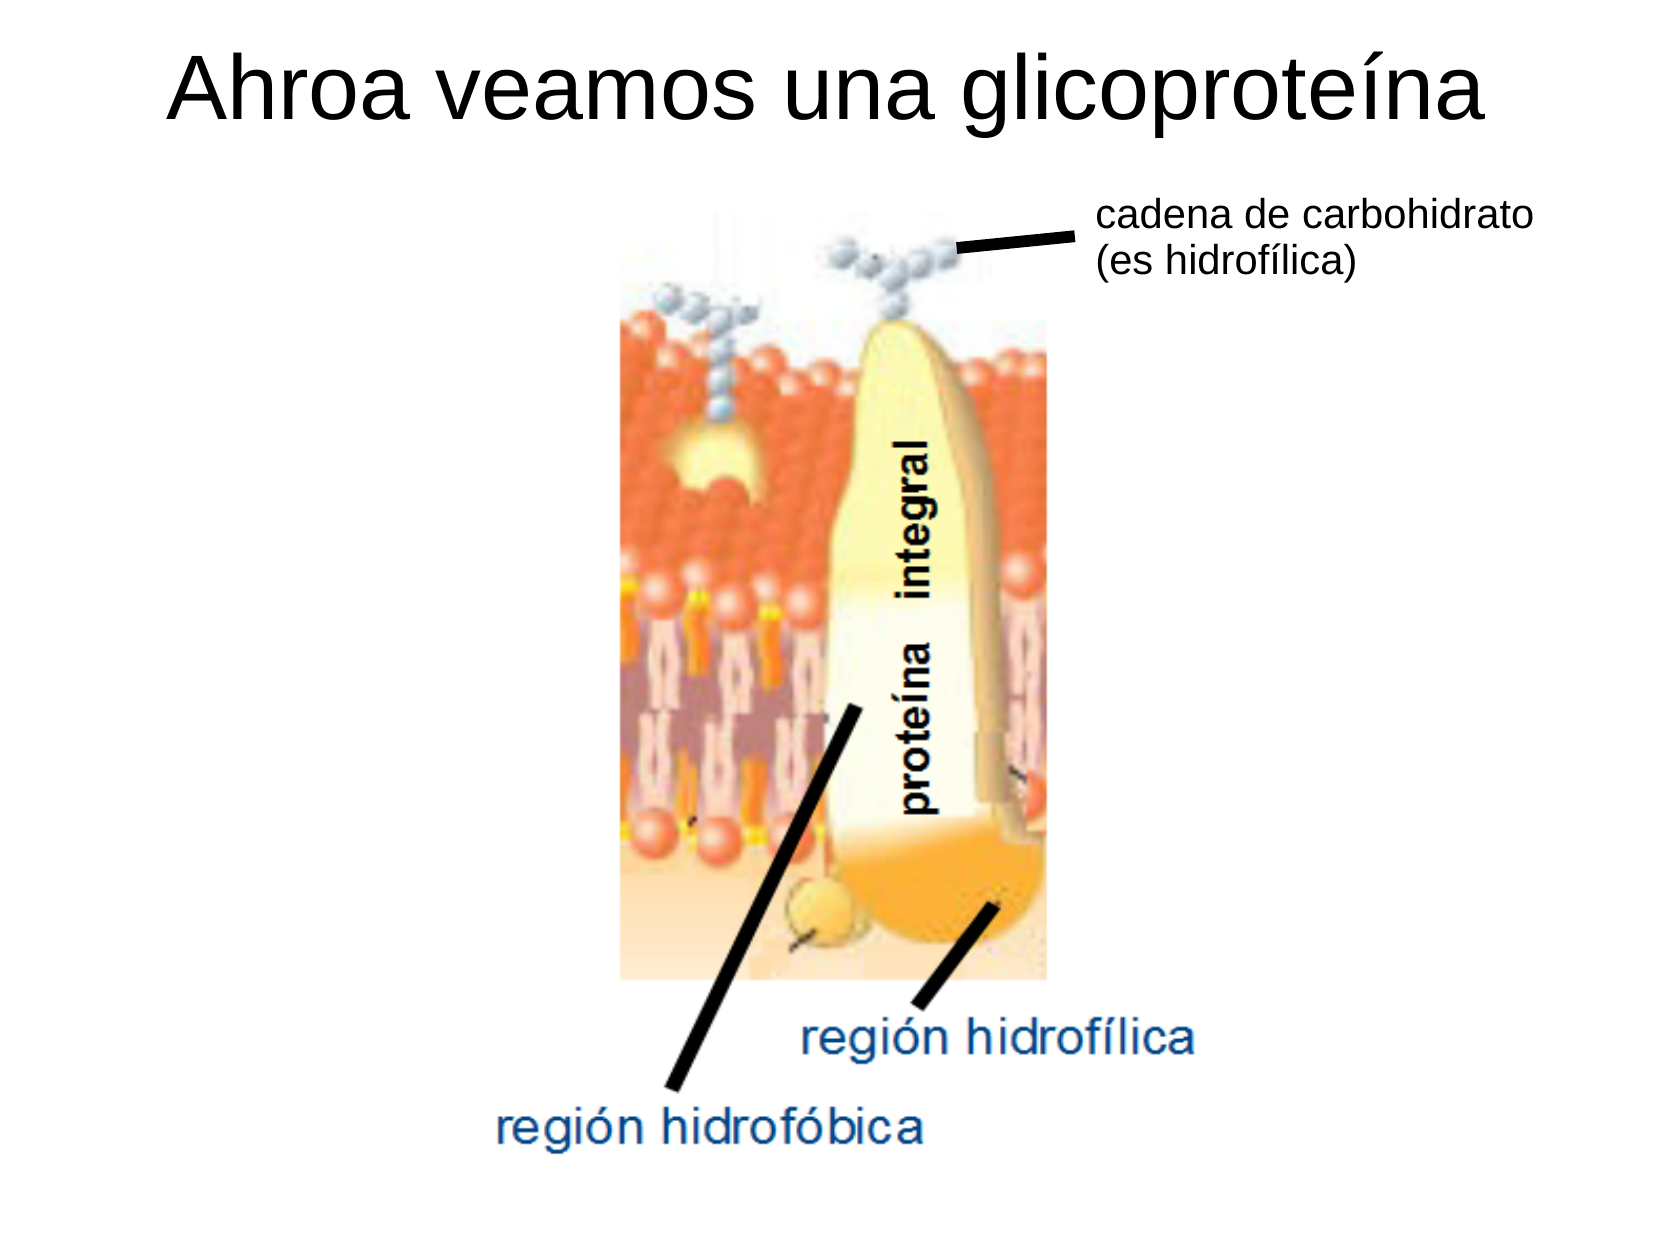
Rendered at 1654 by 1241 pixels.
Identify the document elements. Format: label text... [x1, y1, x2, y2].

title Ahroa veamos una glicoproteína [82, 0, 1571, 192]
text_box cadena de carbohidrato (es hidrofílica) [1080, 183, 1550, 292]
picture [484, 212, 1205, 1158]
